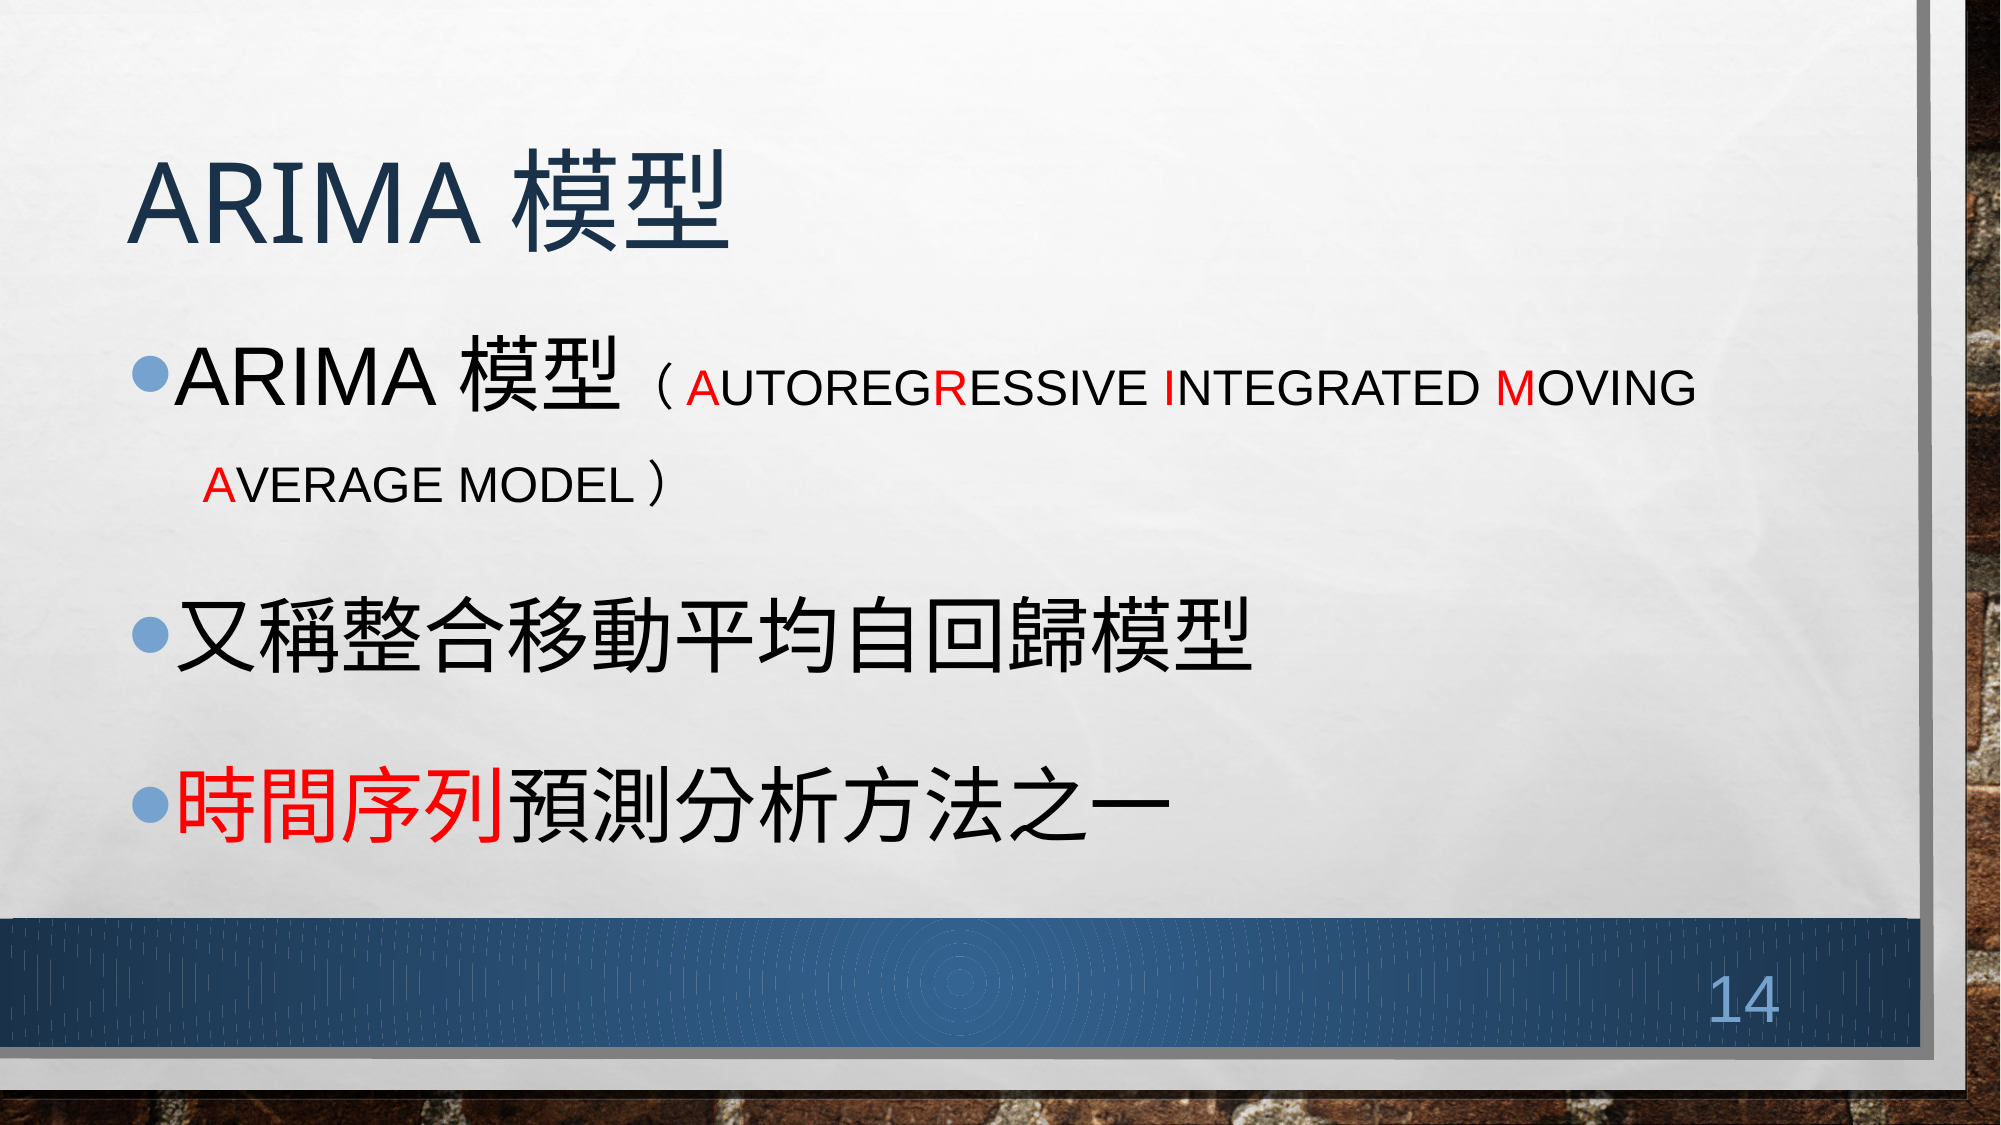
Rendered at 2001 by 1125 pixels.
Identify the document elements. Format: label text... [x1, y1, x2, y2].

list ARIMA模型（Autoregressive Integrated Moving Average model） 又稱整合移動平均自回歸模型 時間序列預測分析方法之一 [112, 244, 1818, 882]
text_box 13 [1669, 947, 1819, 1030]
title arima模型 [112, 112, 1819, 302]
